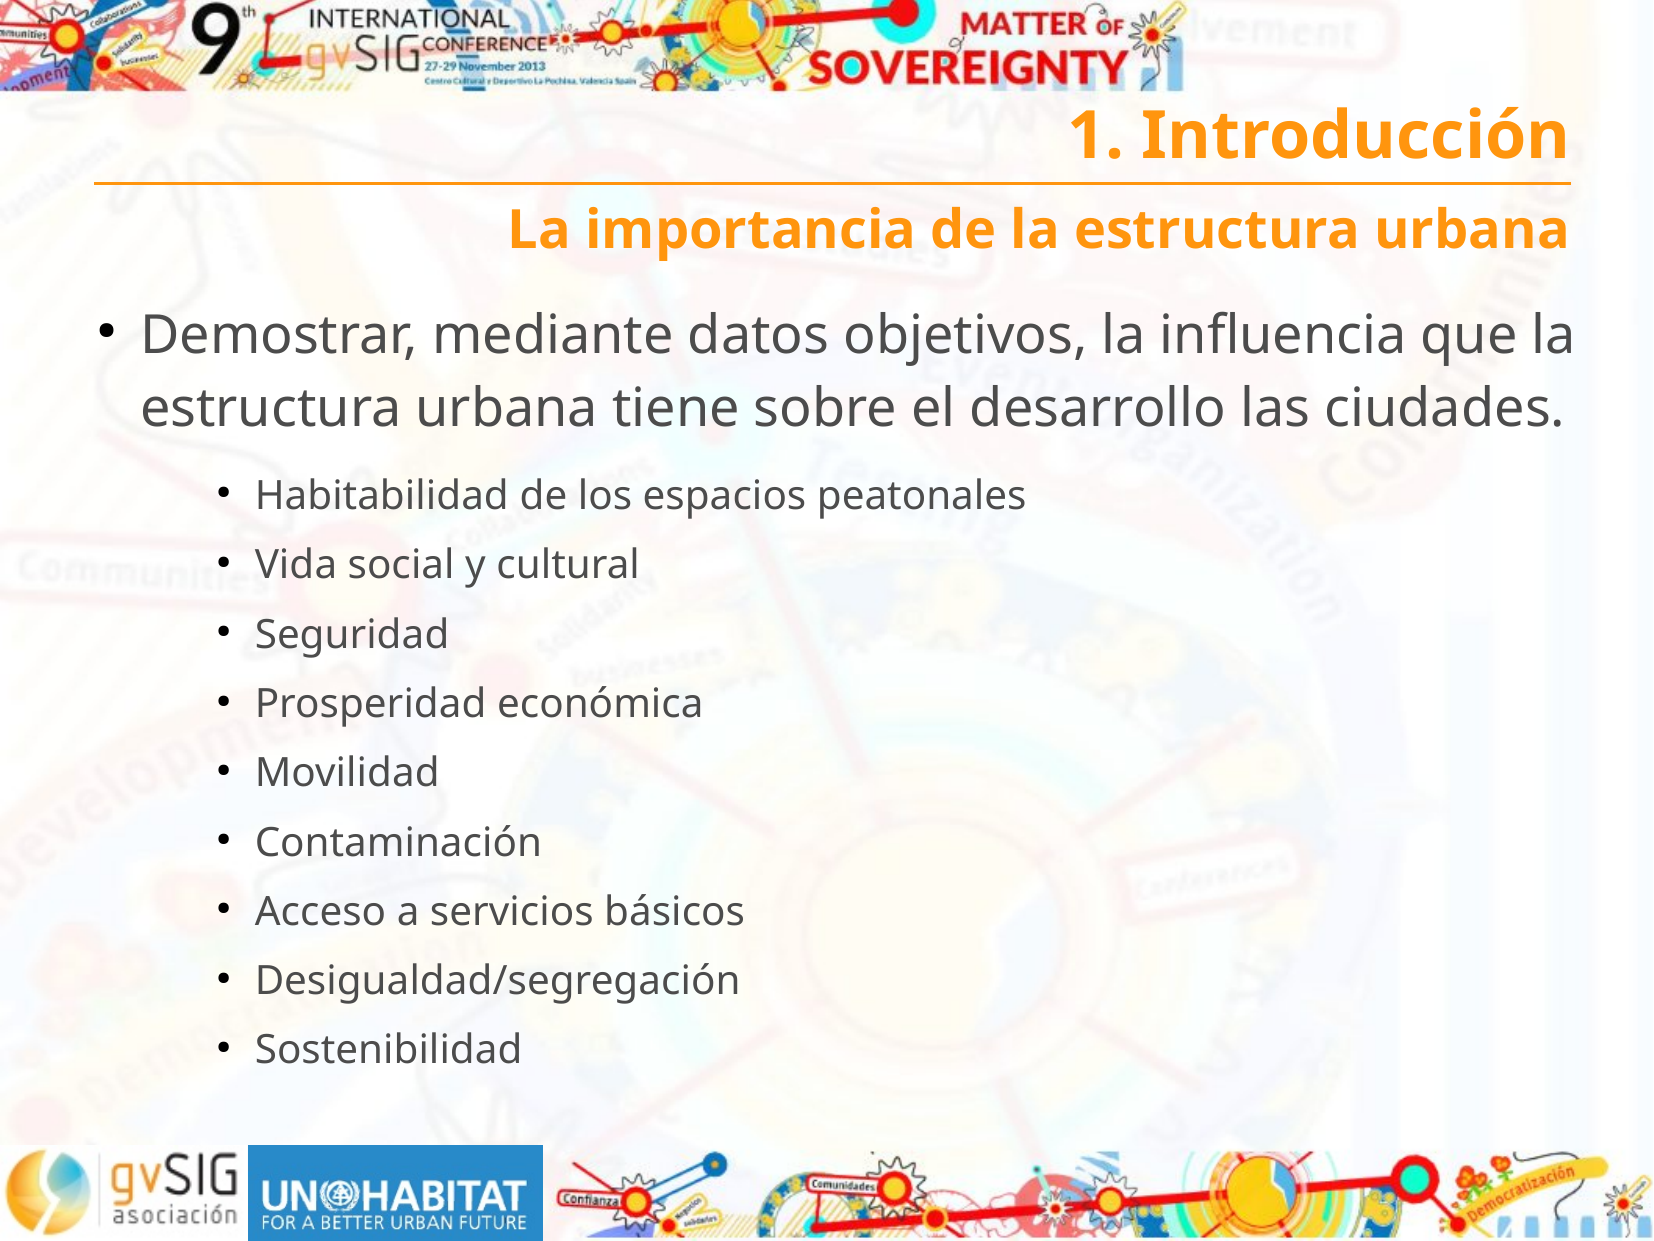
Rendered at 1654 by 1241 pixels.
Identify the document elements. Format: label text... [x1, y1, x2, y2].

title 1. Introducción [82, 88, 1571, 178]
list Demostrar, mediante datos objetivos, la influencia que la estructura urbana tiene sobre el desarrollo las ciudades. Habitabilidad de los espacios peatonales Vida social y cultural Seguridad Prosperidad económica Movilidad Contaminación Acceso a servicios básicos Desigualdad/segregación Sostenibilidad [82, 295, 1595, 1111]
title La importancia de la estructura urbana [82, 183, 1571, 272]
picture [0, 0, 1654, 1241]
